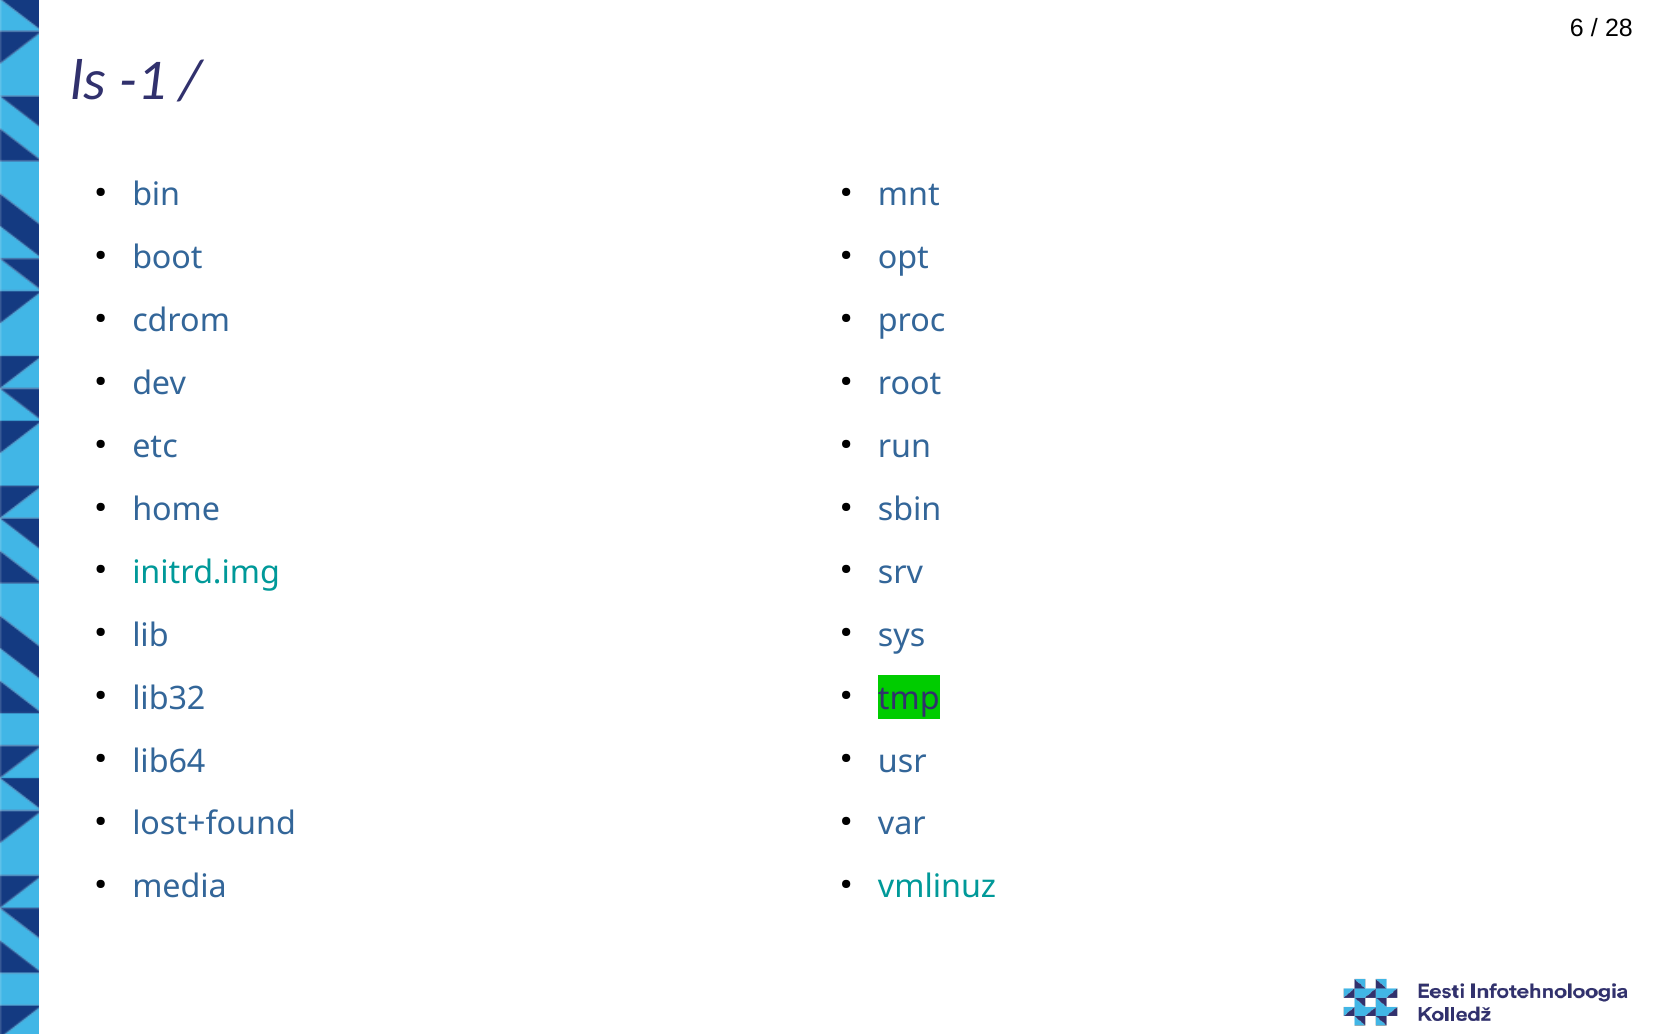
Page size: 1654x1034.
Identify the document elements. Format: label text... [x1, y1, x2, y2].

list mnt opt proc root run sbin srv sys tmp usr var vmlinuz [828, 170, 1539, 914]
list bin boot cdrom dev etc home initrd.img lib lib32 lib64 lost+found media [82, 170, 793, 914]
title ls -1 / [70, 41, 1630, 130]
